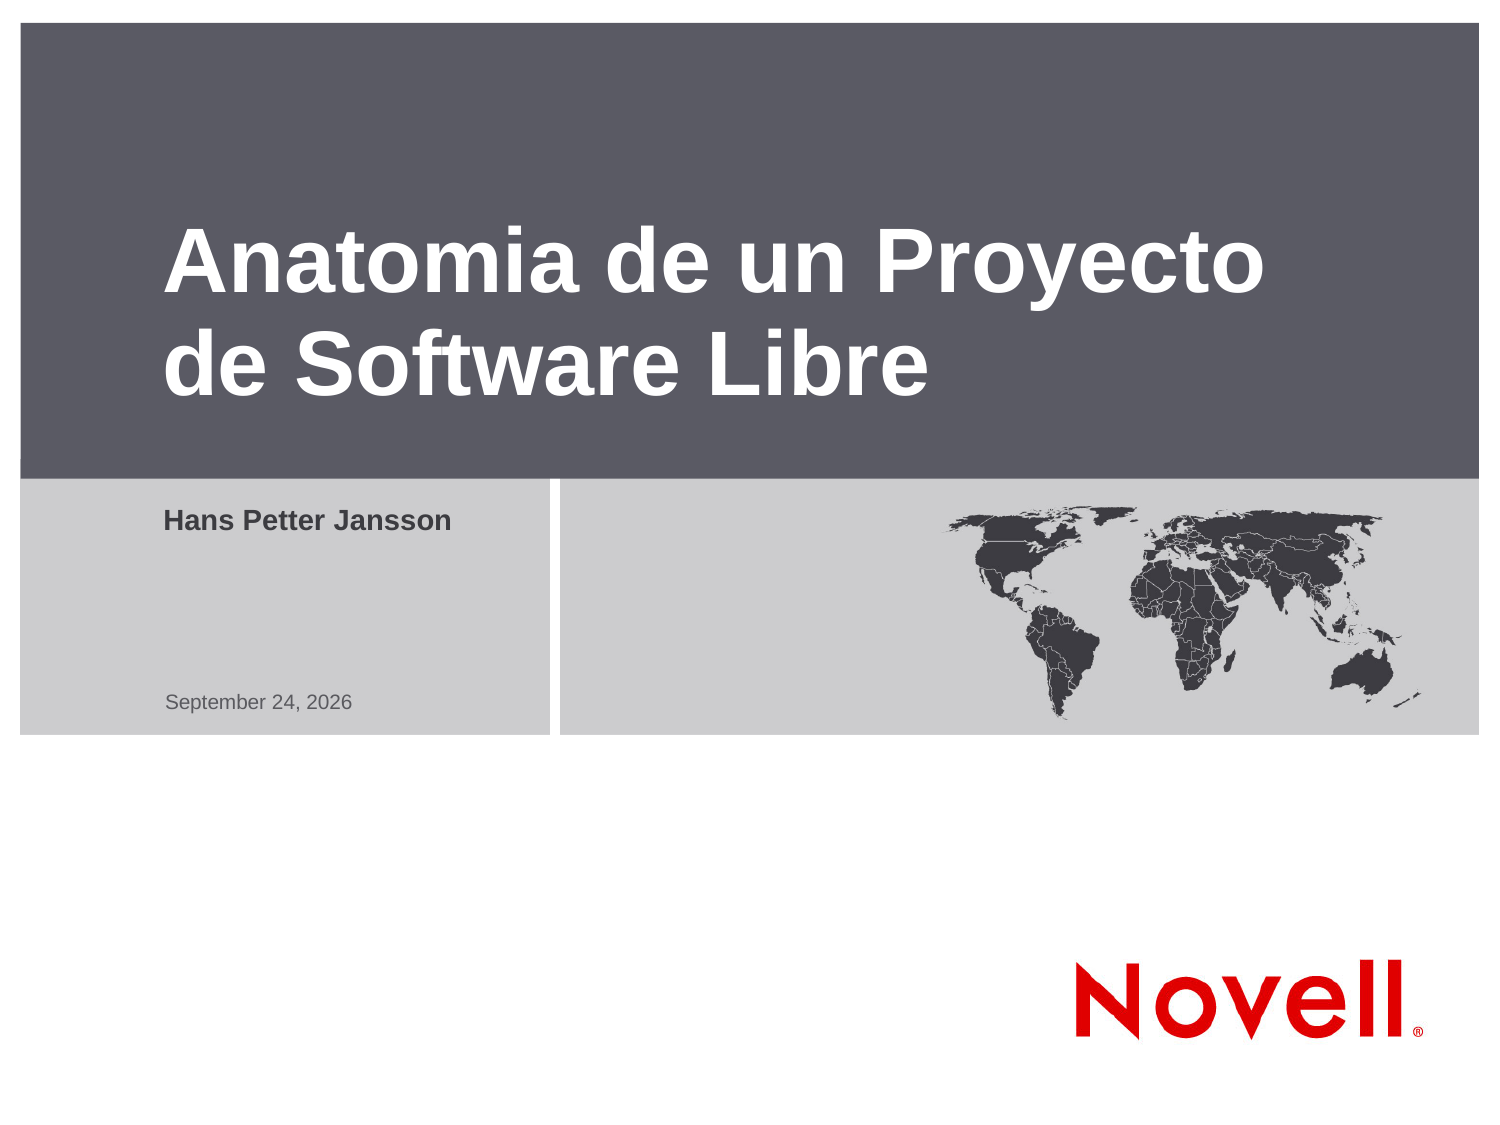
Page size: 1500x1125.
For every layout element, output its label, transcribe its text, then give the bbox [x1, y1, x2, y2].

picture [560, 479, 1479, 735]
title Anatomia de un Proyecto de Software Libre [162, 164, 1476, 415]
picture [1066, 951, 1430, 1047]
picture [20, 479, 550, 735]
list Hans Petter Jansson [163, 501, 559, 672]
